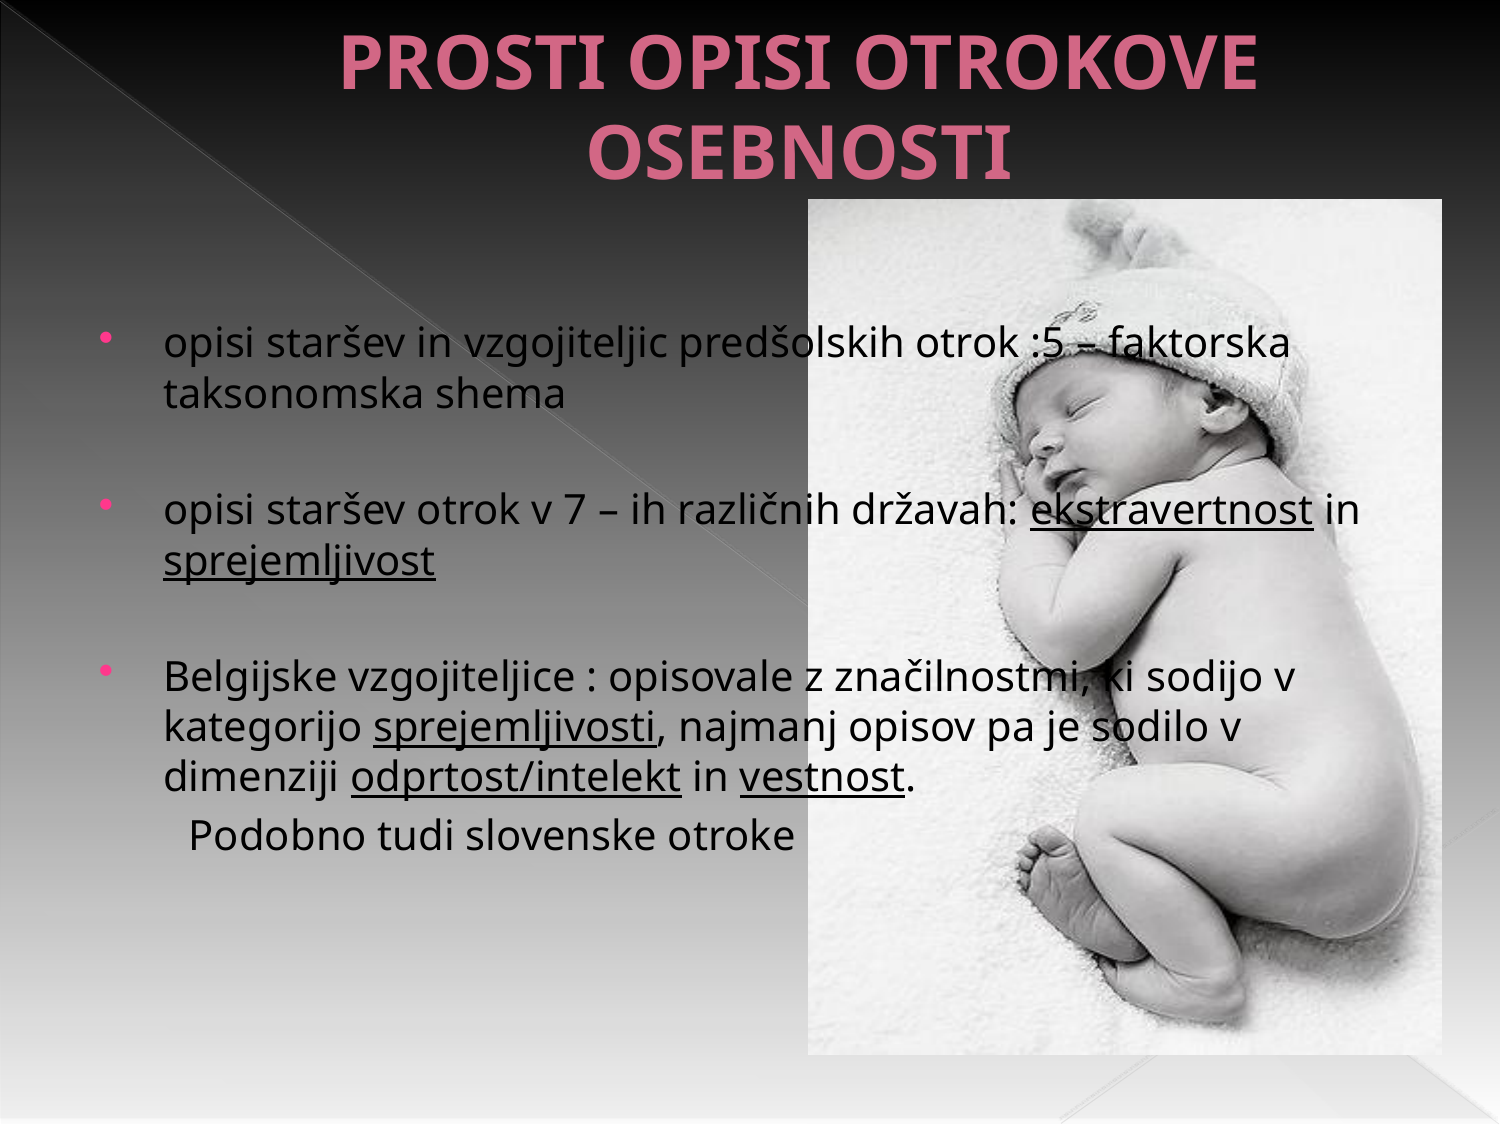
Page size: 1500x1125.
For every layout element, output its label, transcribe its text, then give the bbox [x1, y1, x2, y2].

title PROSTI OPISI OTROKOVE OSEBNOSTI [46, 35, 1472, 265]
list opisi staršev in vzgojiteljic predšolskih otrok :5 – faktorska taksonomska shema opisi staršev otrok v 7 – ih različnih državah: ekstravertnost in sprejemljivost Belgijske vzgojiteljice : opisovale z značilnostmi, ki sodijo v kategorijo sprejemljivosti, najmanj opisov pa je sodilo v dimenziji odprtost/intelekt in vestnost. Podobno tudi slovenske otroke [75, 308, 1425, 1059]
picture [808, 265, 1442, 1055]
